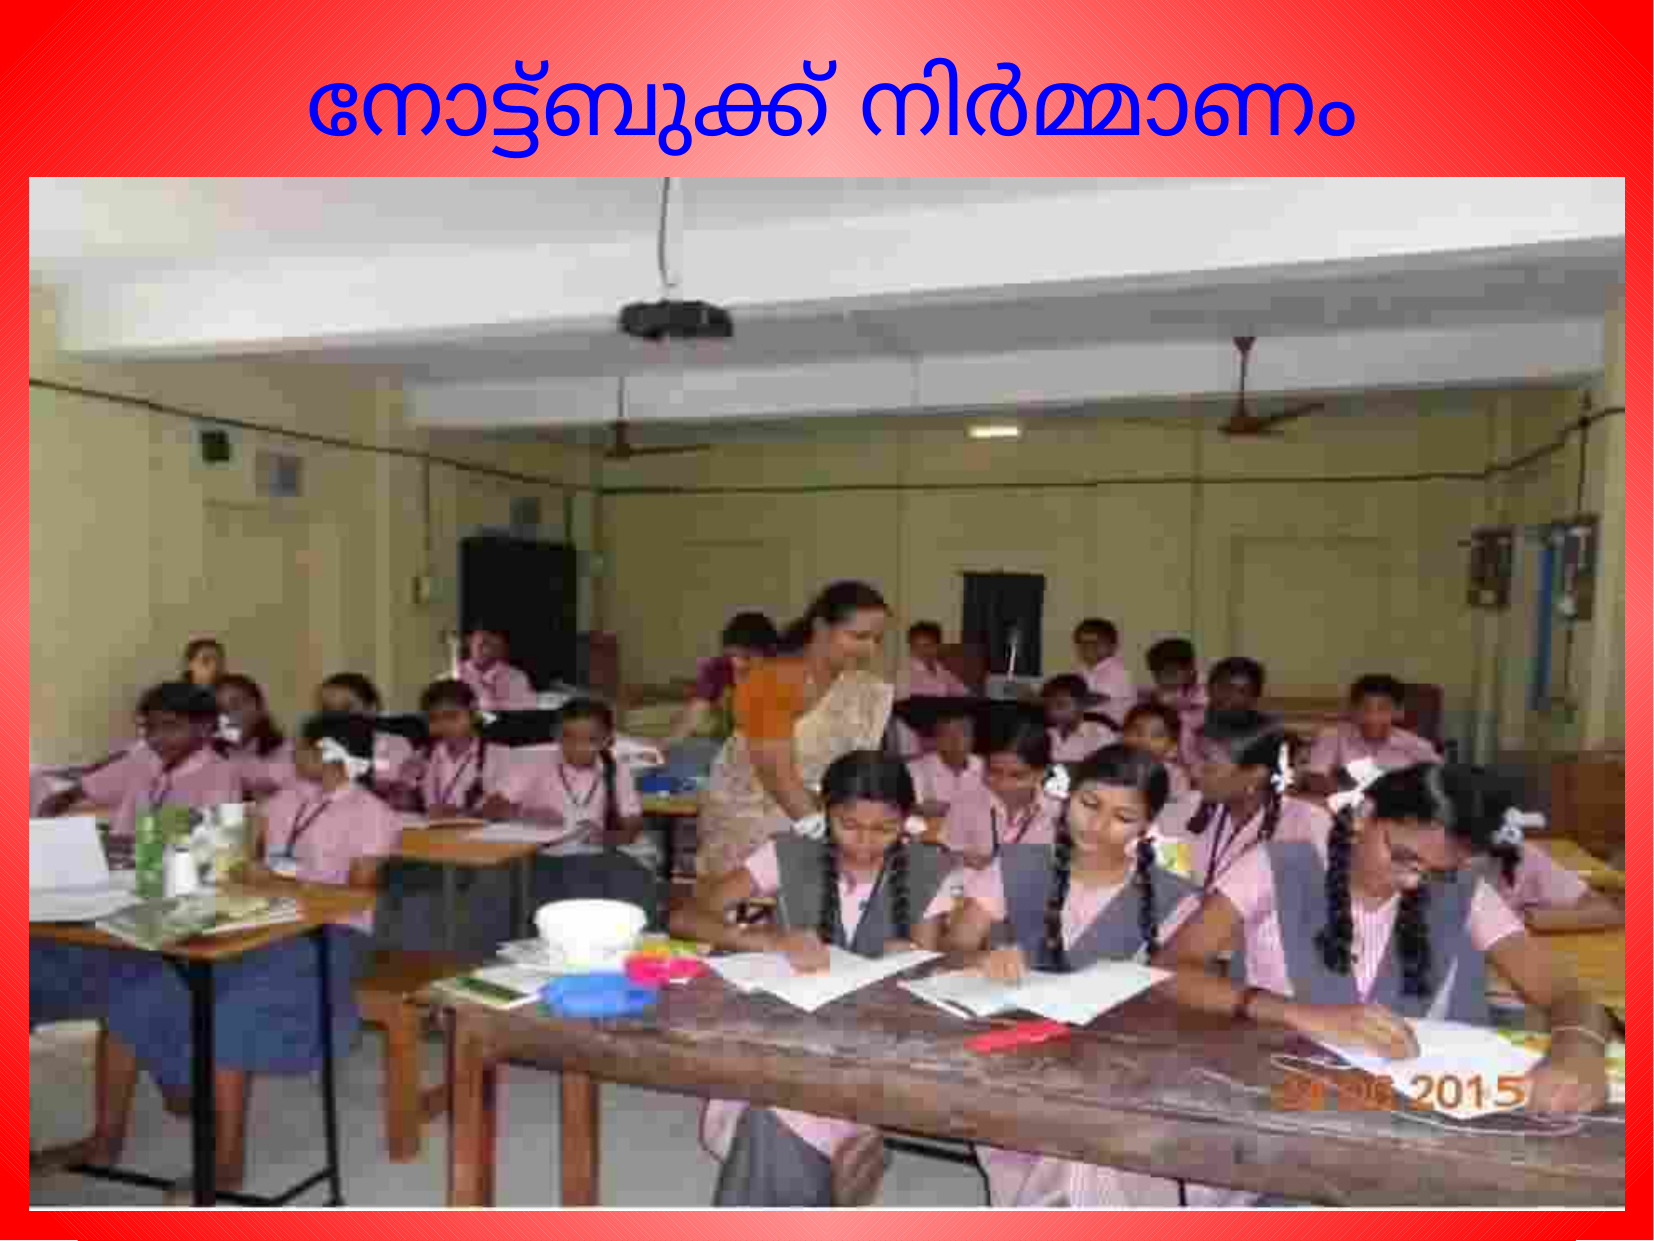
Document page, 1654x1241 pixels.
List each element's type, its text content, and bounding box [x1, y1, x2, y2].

title നോട്ട്ബുക്ക് നിര്‍മ്മാണം [88, 0, 1577, 177]
picture [29, 177, 1625, 1211]
